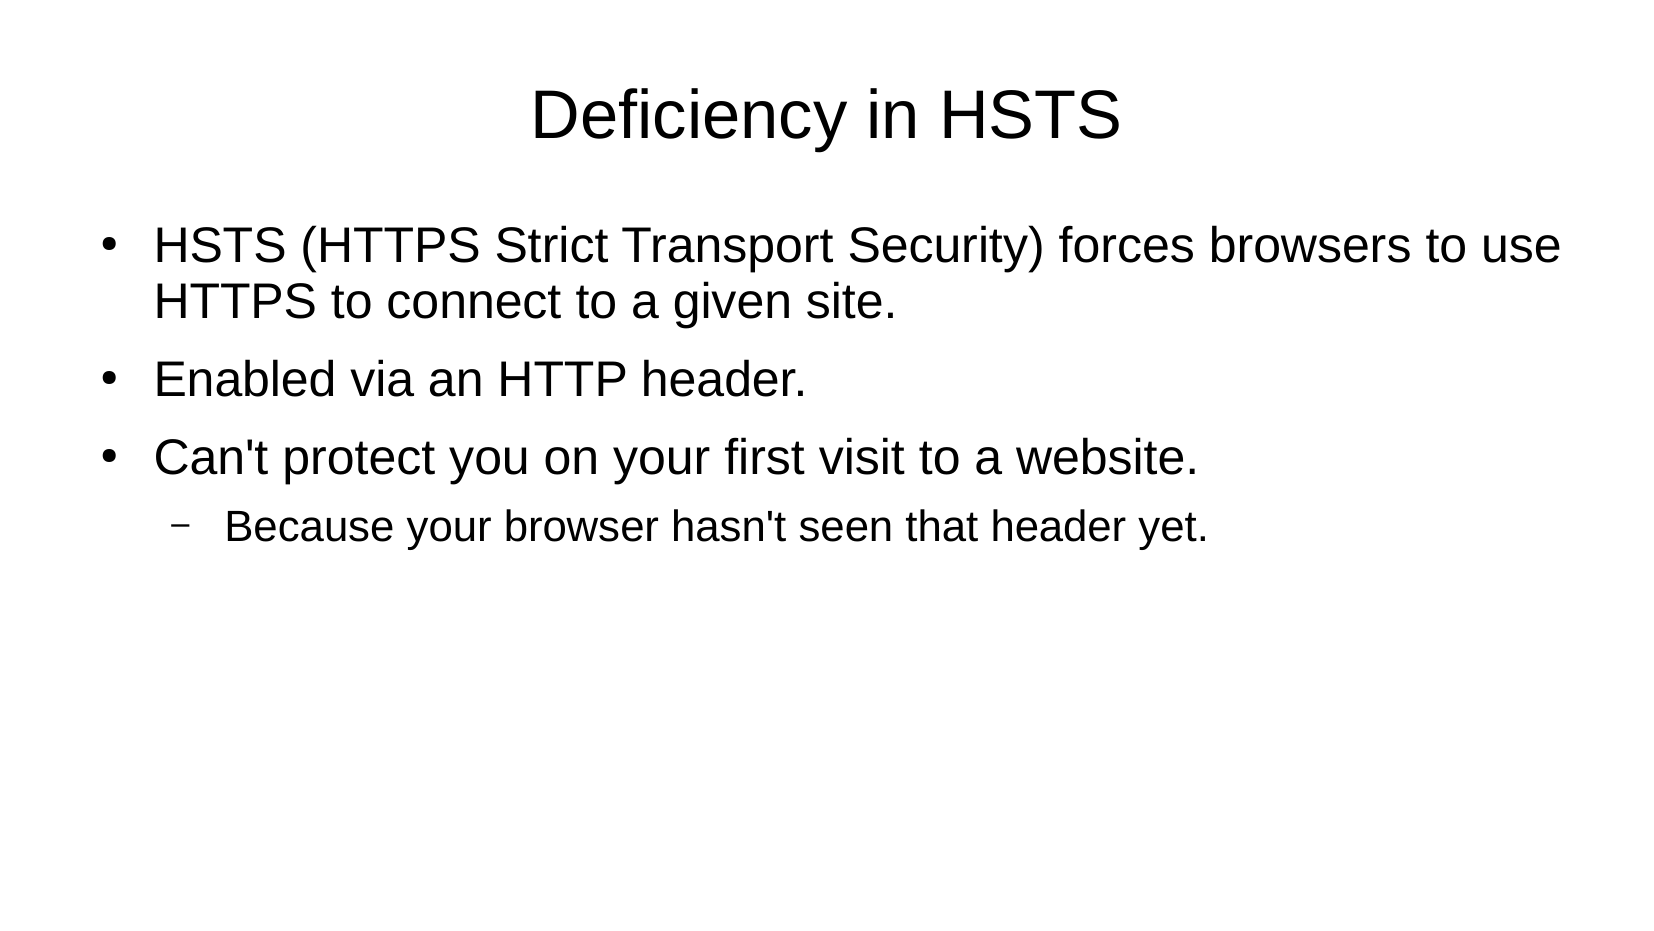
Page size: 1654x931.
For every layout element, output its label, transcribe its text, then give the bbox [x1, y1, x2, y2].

list HSTS (HTTPS Strict Transport Security) forces browsers to use HTTPS to connect to a given site. Enabled via an HTTP header. Can't protect you on your first visit to a website. Because your browser hasn't seen that header yet. [82, 217, 1571, 757]
title Deficiency in HSTS [82, 37, 1571, 193]
